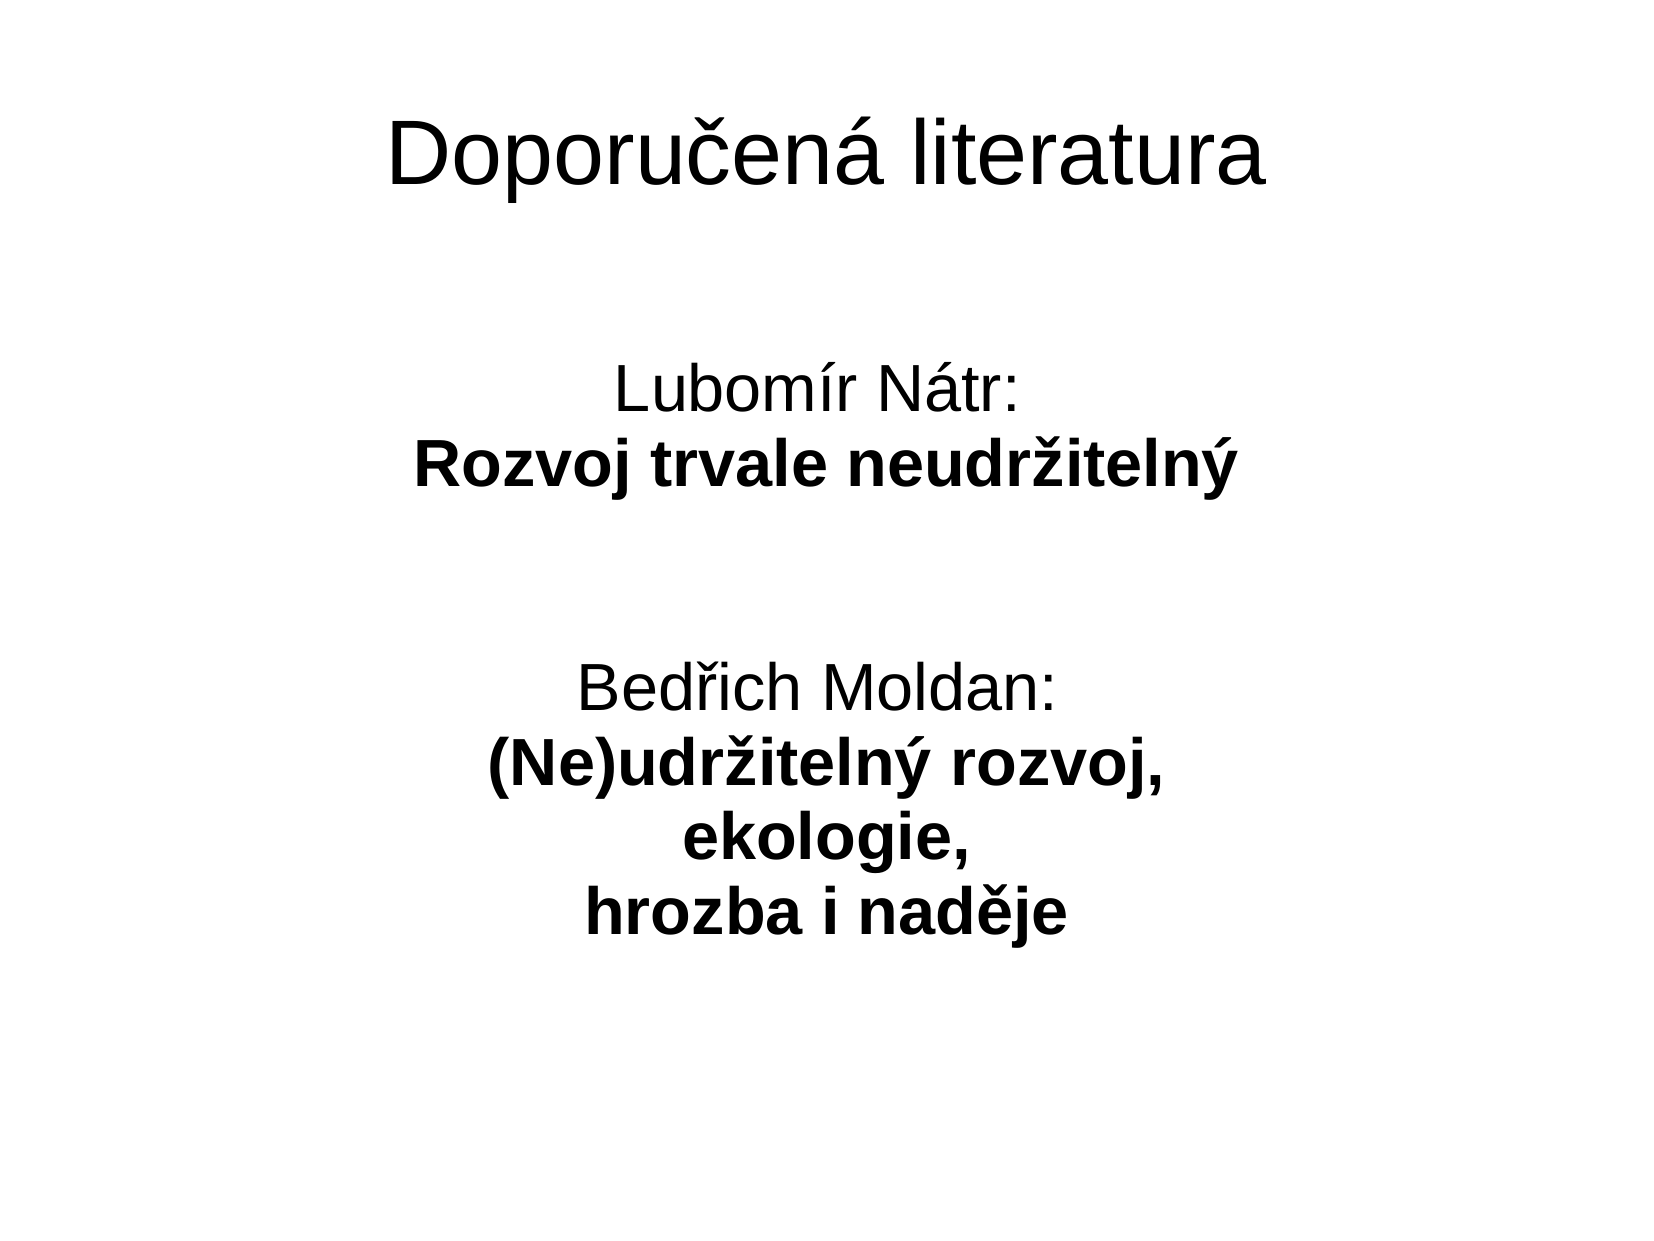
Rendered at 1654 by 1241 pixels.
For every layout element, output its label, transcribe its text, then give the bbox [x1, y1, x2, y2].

subtitle Lubomír Nátr: Rozvoj trvale neudržitelný Bedřich Moldan: (Ne)udržitelný rozvoj, ekologie, hrozba i naděje [82, 290, 1571, 1010]
title Doporučená literatura [82, 49, 1571, 257]
